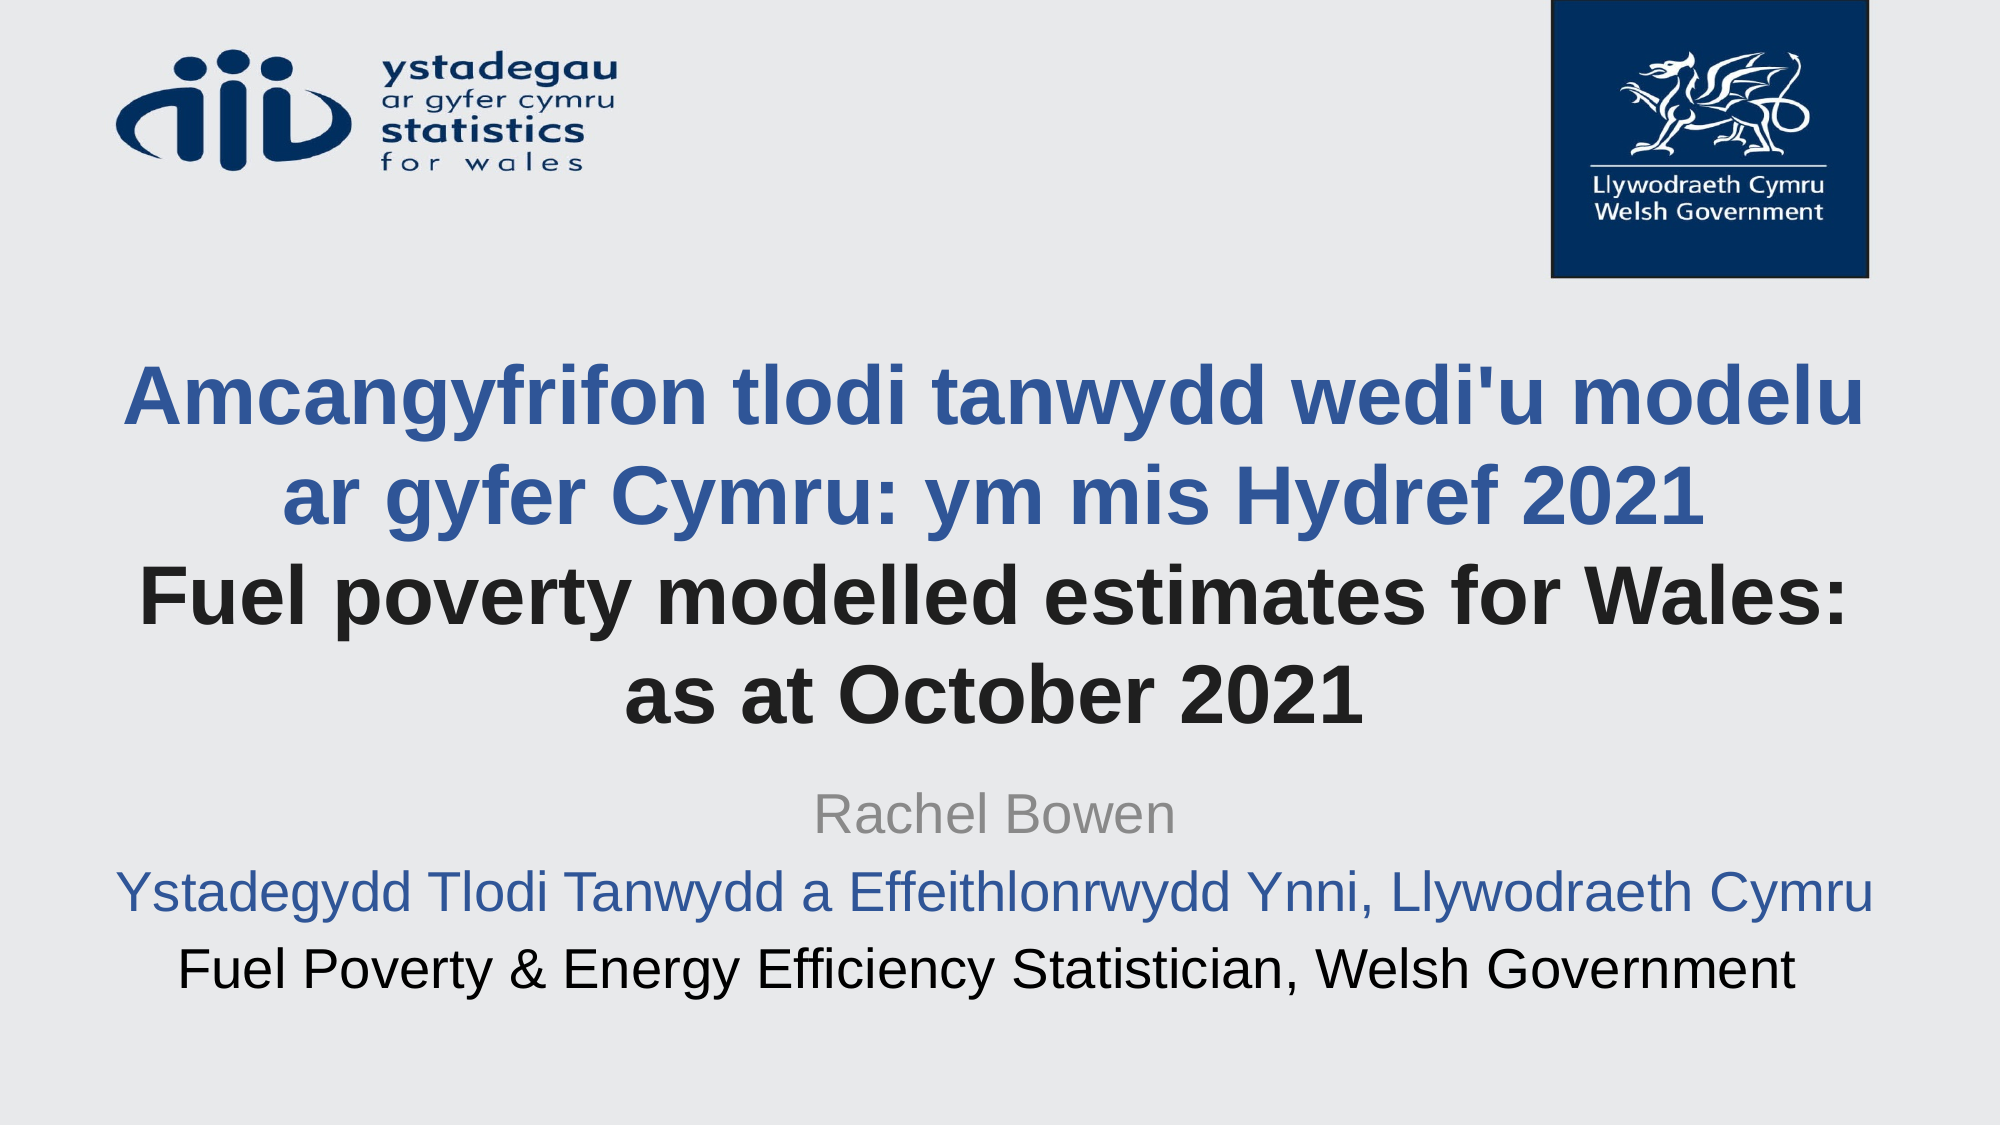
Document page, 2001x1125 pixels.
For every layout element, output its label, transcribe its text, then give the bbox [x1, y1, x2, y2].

subtitle Rachel Bowen Ystadegydd Tlodi Tanwydd a Effeithlonrwydd Ynni, Llywodraeth Cymru Fuel Poverty & Energy Efficiency Statistician, Welsh Government [93, 804, 1897, 1066]
title Amcangyfrifon tlodi tanwydd wedi'u modelu ar gyfer Cymru: ym mis Hydref 2021 Fuel poverty modelled estimates for Wales: as at October 2021 [93, 277, 1897, 804]
